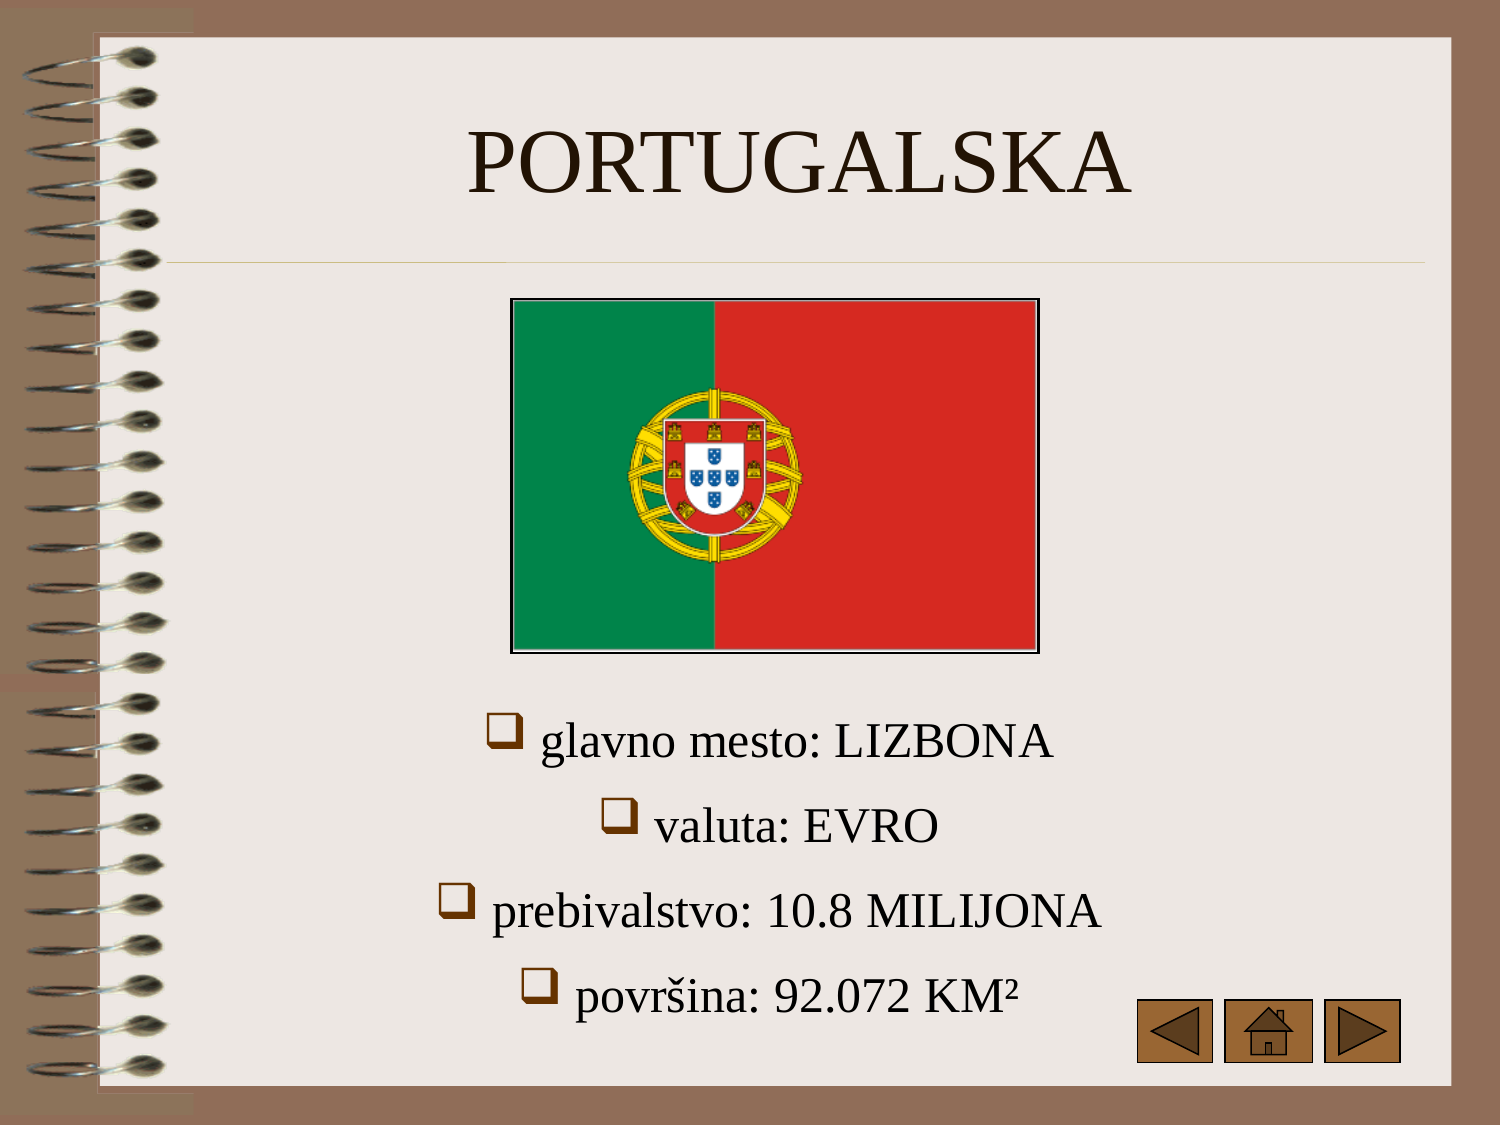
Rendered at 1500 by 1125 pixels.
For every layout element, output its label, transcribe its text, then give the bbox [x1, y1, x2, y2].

title PORTUGALSKA [174, 62, 1425, 250]
text_box glavno mesto: LIZBONA valuta: EVRO prebivalstvo: 10.8 MILIJONA površina: 92.072 KM² [412, 699, 1125, 1030]
picture [0, 8, 194, 674]
picture [0, 692, 194, 1115]
text_box [1137, 999, 1213, 1063]
picture [512, 299, 1038, 652]
text_box [1324, 999, 1400, 1063]
text_box [1224, 999, 1313, 1063]
